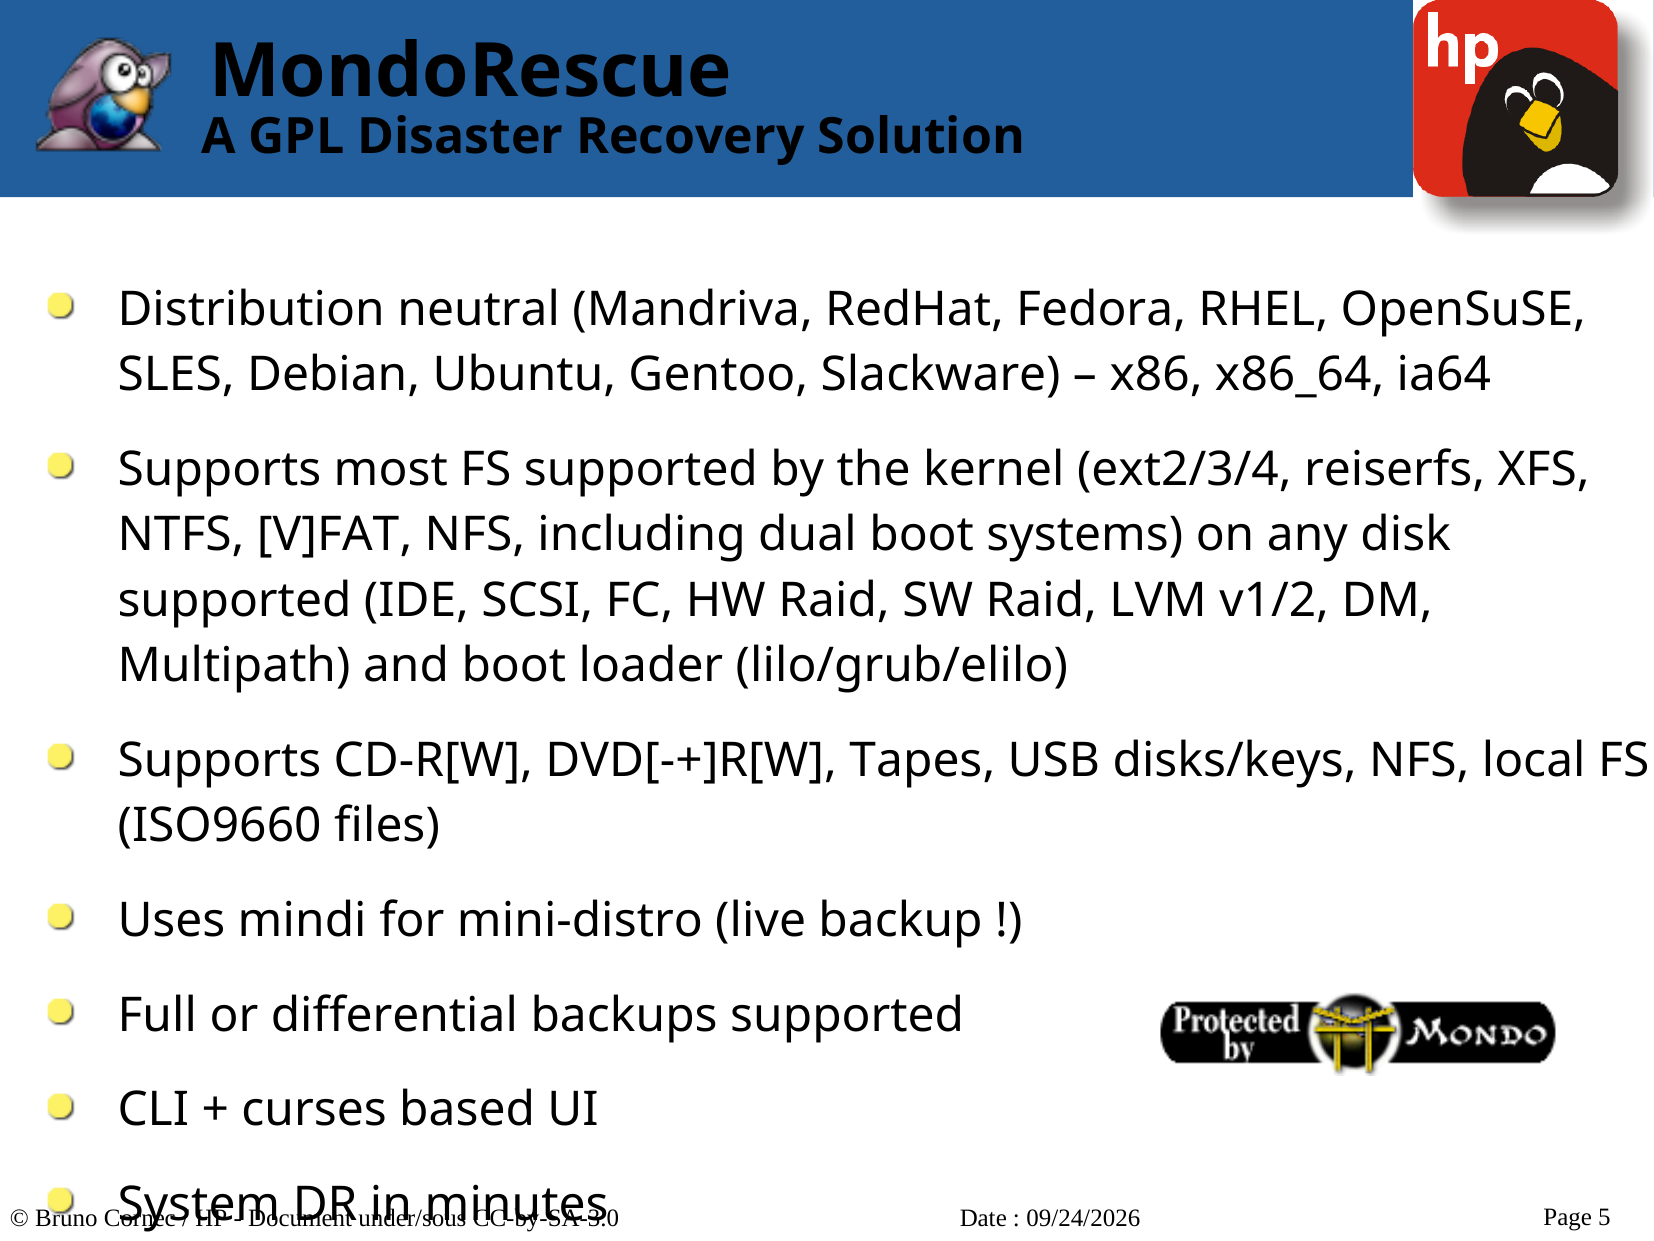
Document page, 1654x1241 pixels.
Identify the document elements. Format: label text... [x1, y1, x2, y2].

picture [0, 0, 211, 199]
list Distribution neutral (Mandriva, RedHat, Fedora, RHEL, OpenSuSE, SLES, Debian, Ubuntu, Gentoo, Slackware) – x86, x86_64, ia64 Supports most FS supported by the kernel (ext2/3/4, reiserfs, XFS, NTFS, [V]FAT, NFS, including dual boot systems) on any disk supported (IDE, SCSI, FC, HW Raid, SW Raid, LVM v1/2, DM, Multipath) and boot loader (lilo/grub/elilo) Supports CD-R[W], DVD[-+]R[W], Tapes, USB disks/keys, NFS, local FS (ISO9660 files) Uses mindi for mini-distro (live backup !) Full or differential backups supported CLI + curses based UI System DR in minutes [34, 274, 1654, 1226]
picture [1159, 992, 1560, 1076]
picture [1413, 0, 1654, 235]
title A GPL Disaster Recovery Solution [200, 32, 1190, 241]
